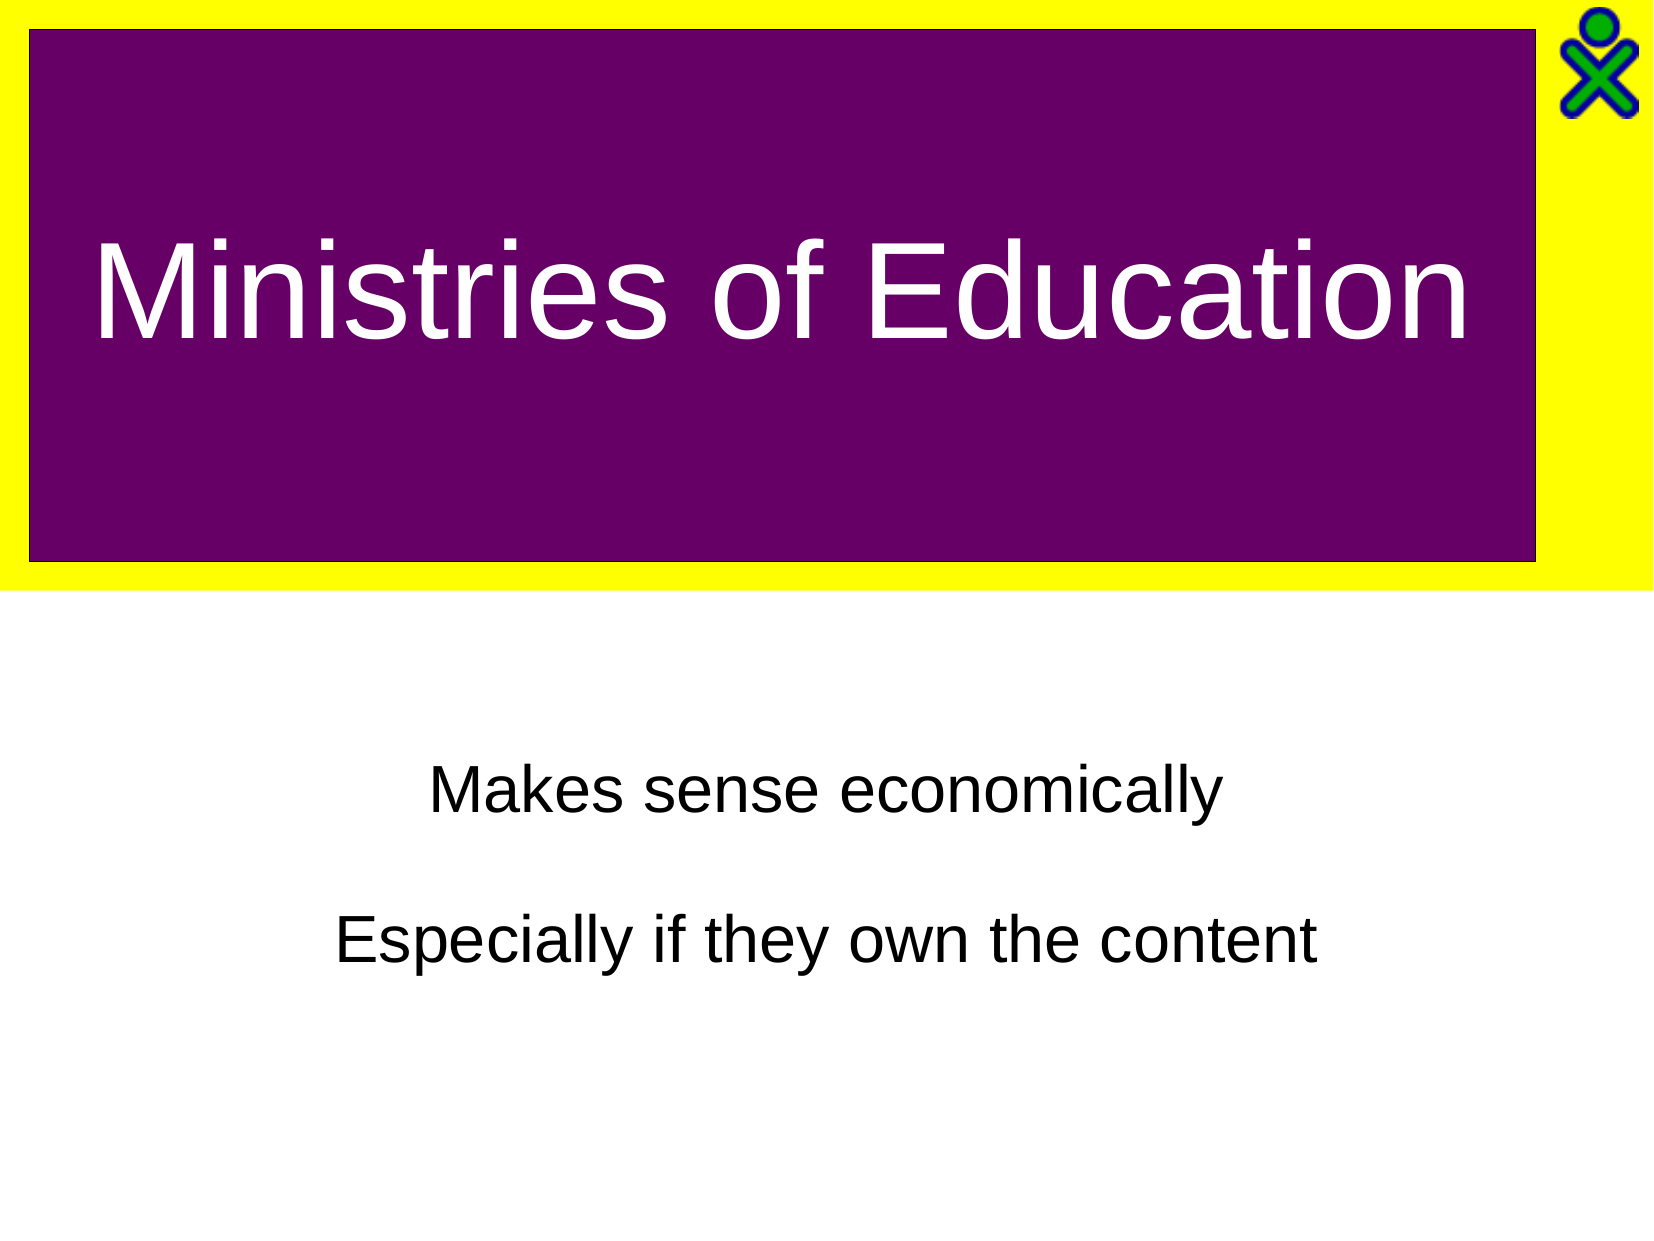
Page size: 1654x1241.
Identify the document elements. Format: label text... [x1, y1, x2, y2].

picture [1559, 7, 1639, 119]
subtitle Makes sense economically Especially if they own the content [82, 627, 1571, 1102]
title Ministries of Education [59, 56, 1506, 525]
